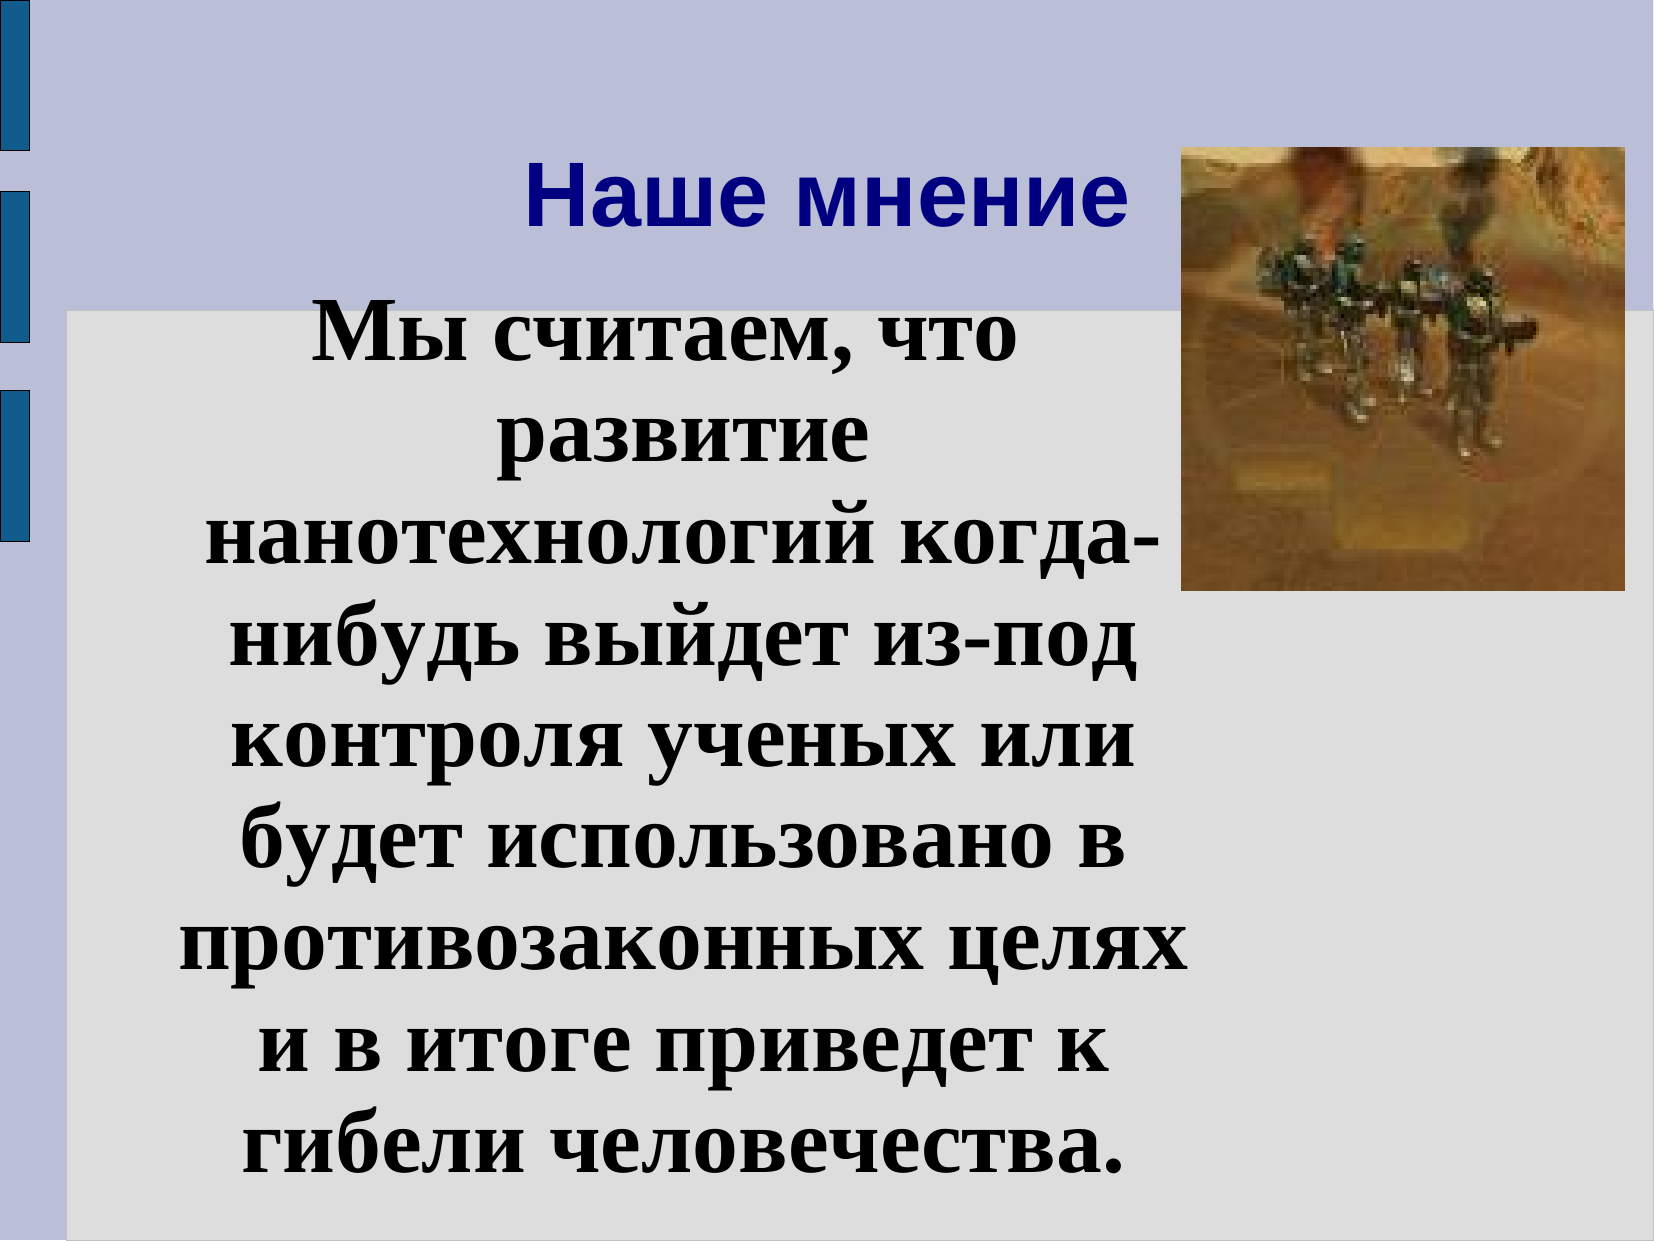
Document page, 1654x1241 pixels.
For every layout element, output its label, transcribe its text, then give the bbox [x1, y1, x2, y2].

picture [1181, 147, 1625, 591]
title Наше мнение [121, 91, 1534, 278]
subtitle Мы считаем, что развитие нанотехнологий когда-нибудь выйдет из-под контроля ученых или будет использовано в противозаконных целях и в итоге приведет к гибели человечества. [121, 278, 1211, 1193]
